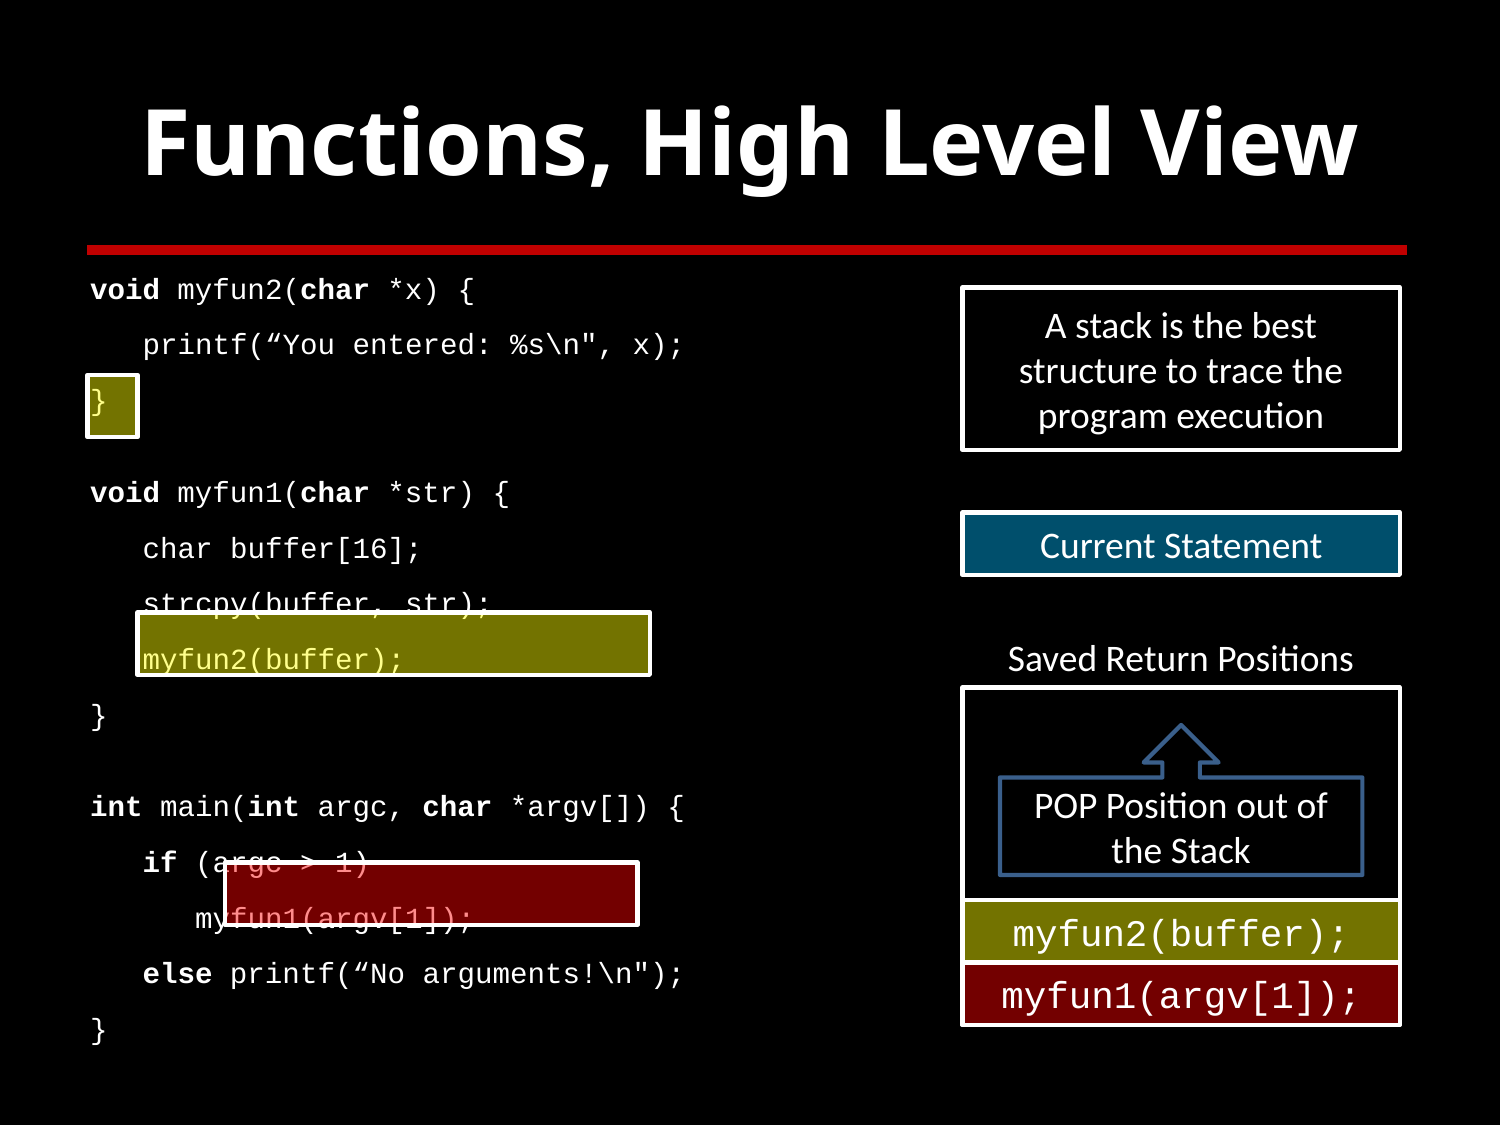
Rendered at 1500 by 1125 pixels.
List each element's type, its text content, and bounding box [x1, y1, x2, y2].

title Functions, High Level View [75, 45, 1425, 233]
text_box Current Statement [962, 512, 1400, 575]
text_box myfun1(argv[1]); [962, 963, 1400, 1025]
text_box [962, 688, 1400, 899]
text_box myfun2(buffer); [962, 899, 1400, 963]
list void myfun2(char *x) { printf(“You entered: %s\n", x); } void myfun1(char *str) { char buffer[16]; strcpy(buffer, str); myfun2(buffer); } int main(int argc, char *argv[]) { if (argc > 1) myfun1(argv[1]); else printf(“No arguments!\n"); } [75, 262, 1425, 1063]
text_box Saved Return Positions [962, 624, 1400, 688]
text_box [225, 862, 638, 925]
text_box [87, 374, 138, 438]
text_box A stack is the best structure to trace the program execution [962, 287, 1400, 450]
text_box [137, 612, 650, 675]
text_box POP Position out of the Stack [999, 724, 1363, 875]
